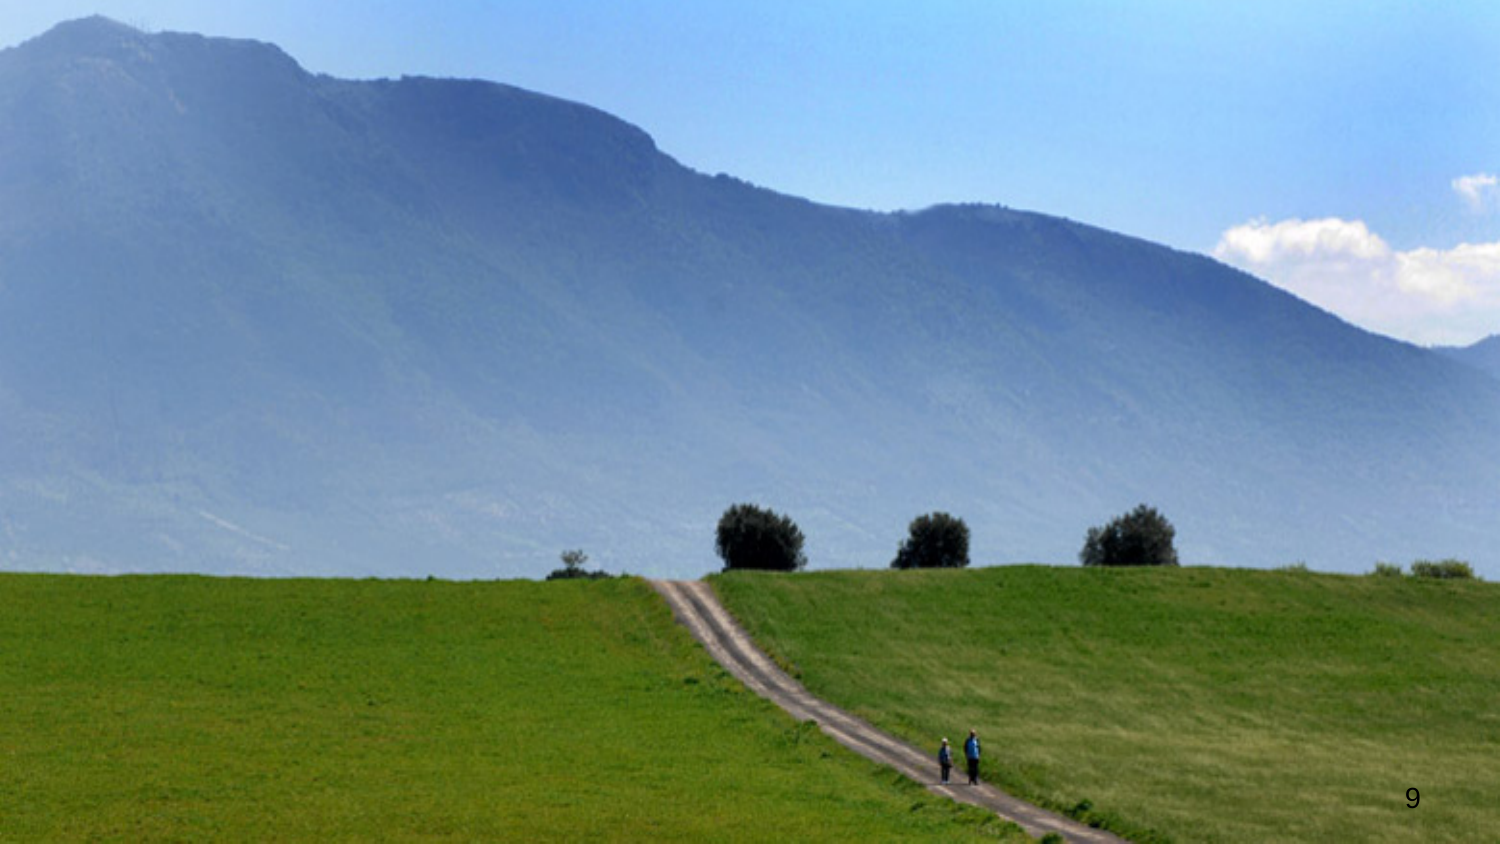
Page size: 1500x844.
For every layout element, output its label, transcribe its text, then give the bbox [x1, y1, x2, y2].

picture [0, 0, 1500, 844]
slide_number 18 [1389, 764, 1480, 830]
